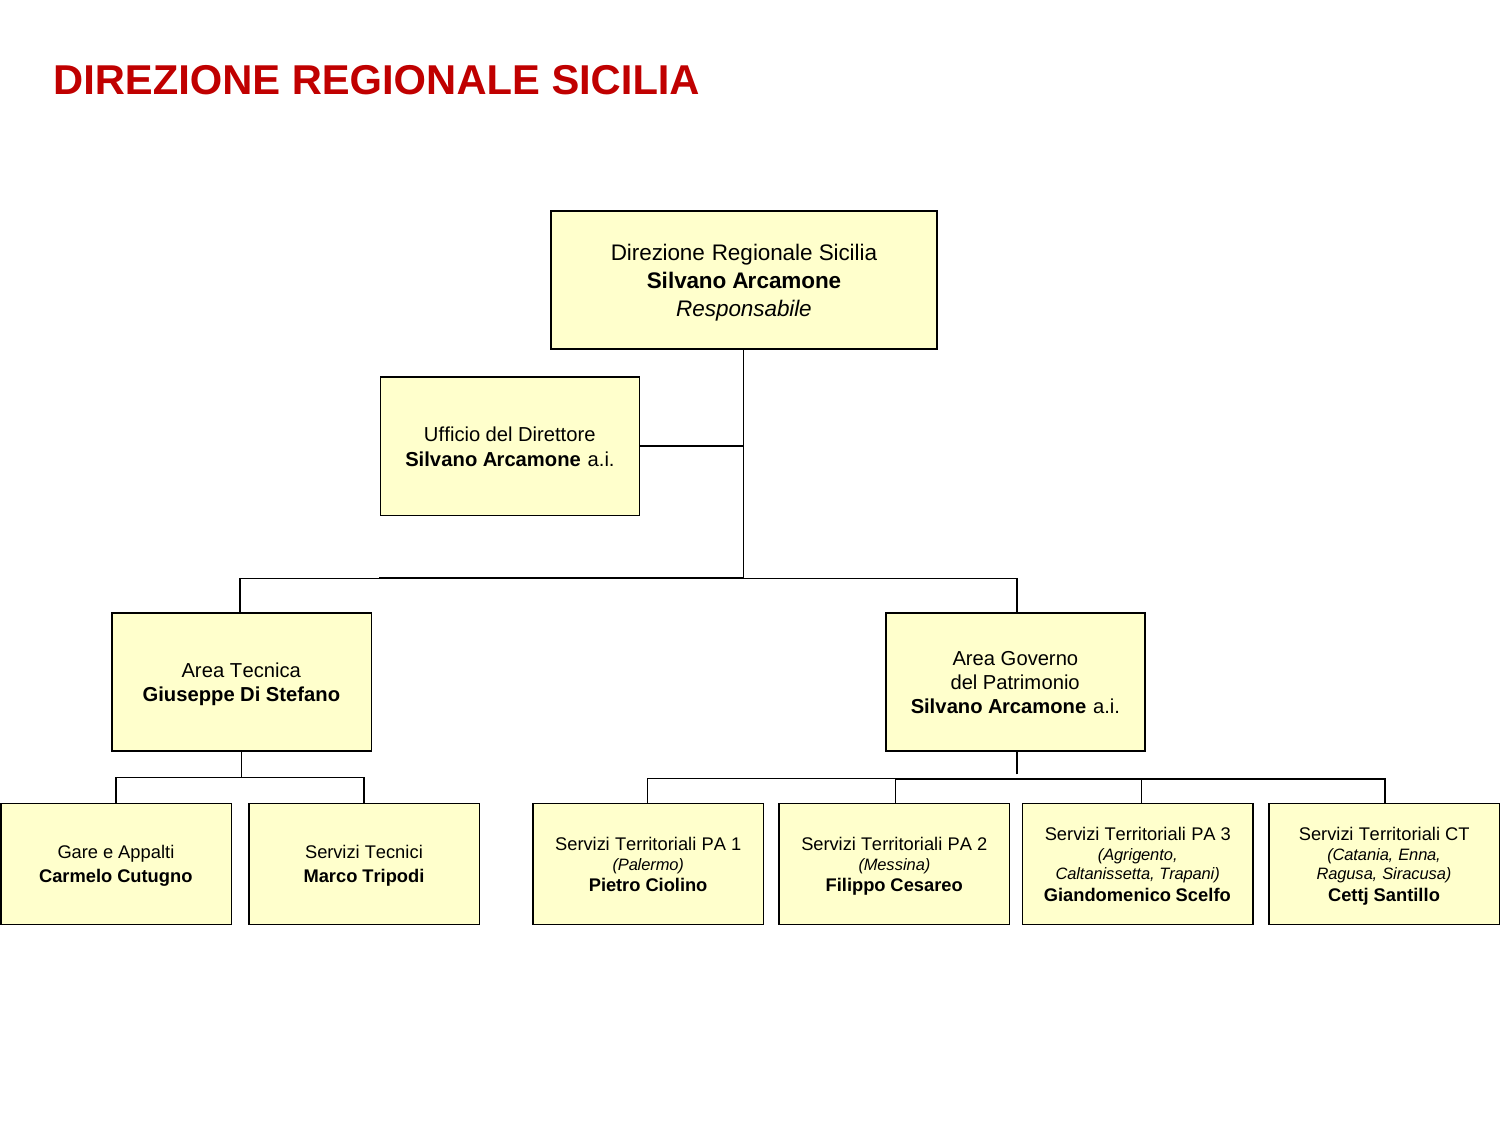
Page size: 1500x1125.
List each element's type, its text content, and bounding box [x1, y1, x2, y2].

picture [0, 209, 1500, 926]
text_box DIREZIONE REGIONALE SICILIA [38, 45, 1414, 128]
